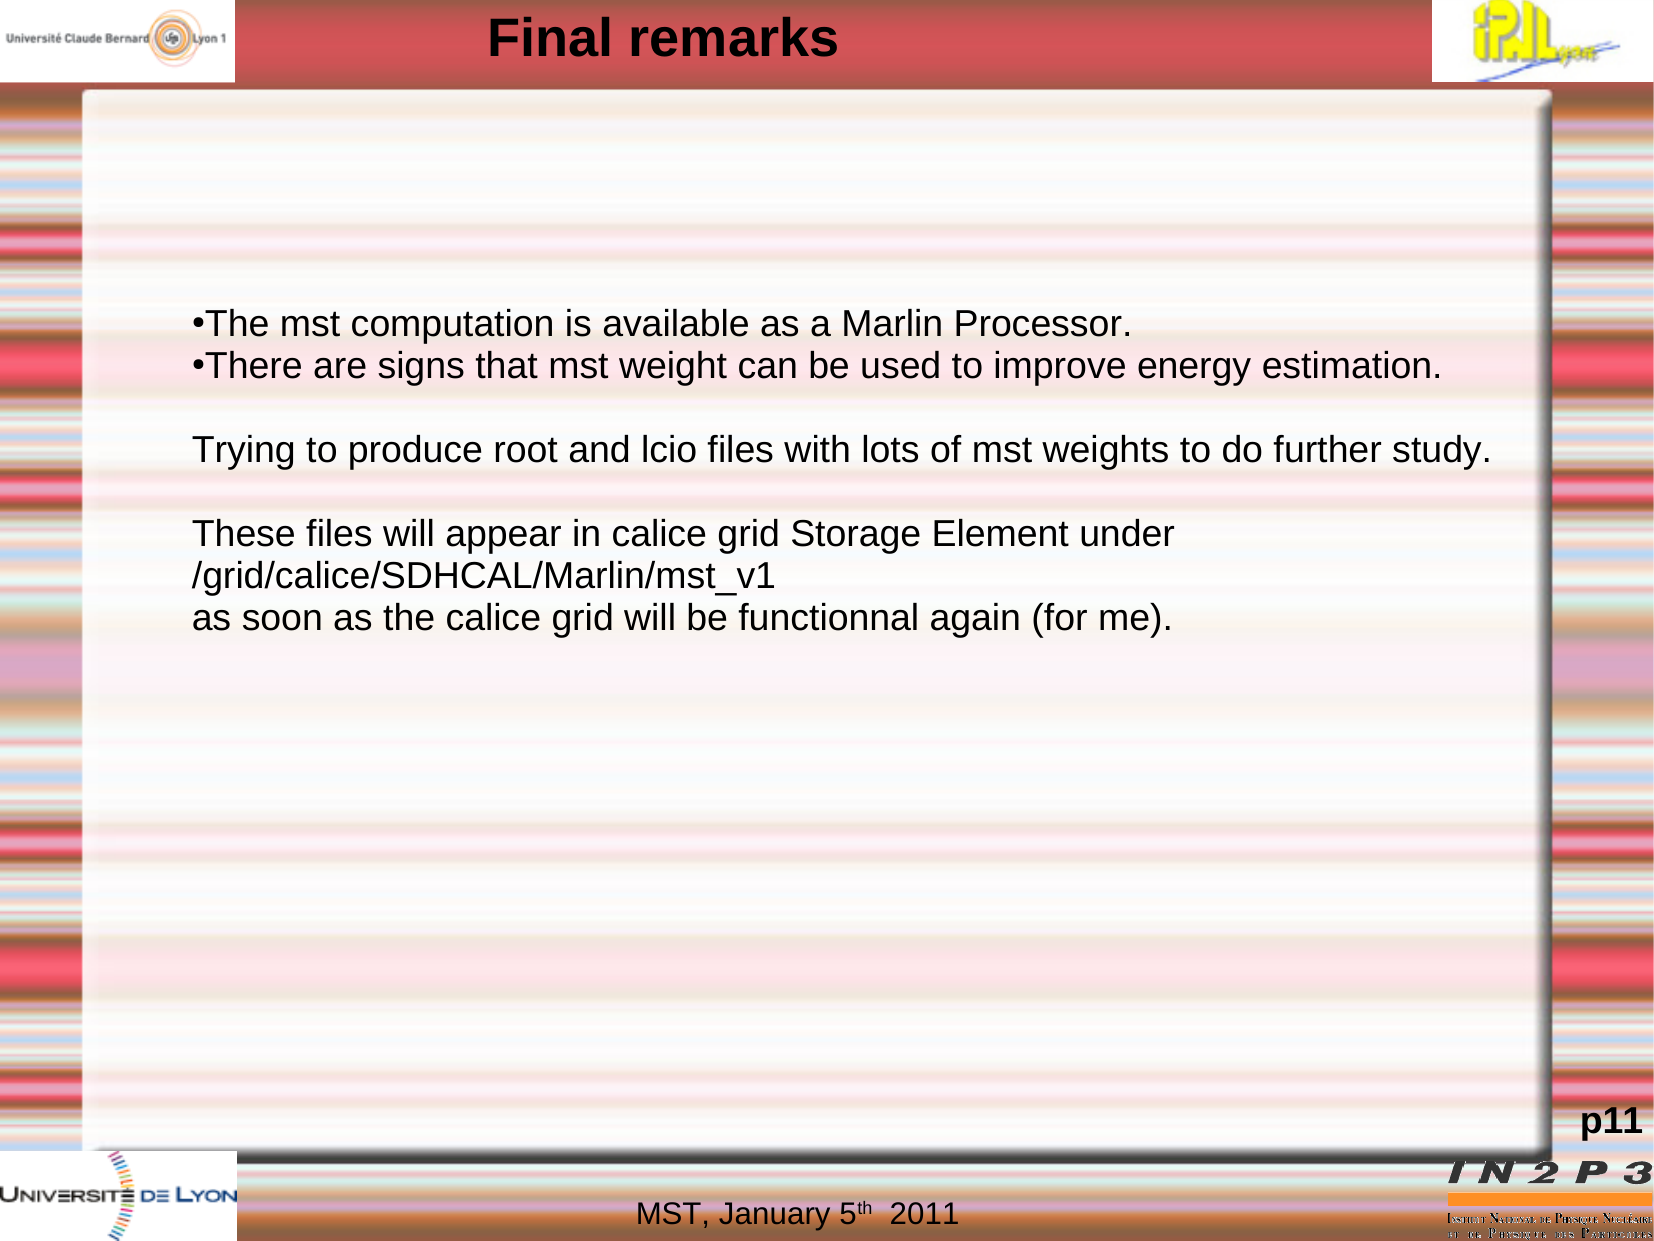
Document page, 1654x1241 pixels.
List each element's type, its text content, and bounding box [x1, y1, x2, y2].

picture [0, 0, 1654, 1241]
text_box Final remarks [472, 0, 856, 89]
text_box The mst computation is available as a Marlin Processor. There are signs that mst weight can be used to improve energy estimation. Trying to produce root and lcio files with lots of mst weights to do further study. These files will appear in calice grid Storage Element under /grid/calice/SDHCAL/Marlin/mst_v1 as soon as the calice grid will be functionnal again (for me). [177, 295, 1506, 689]
